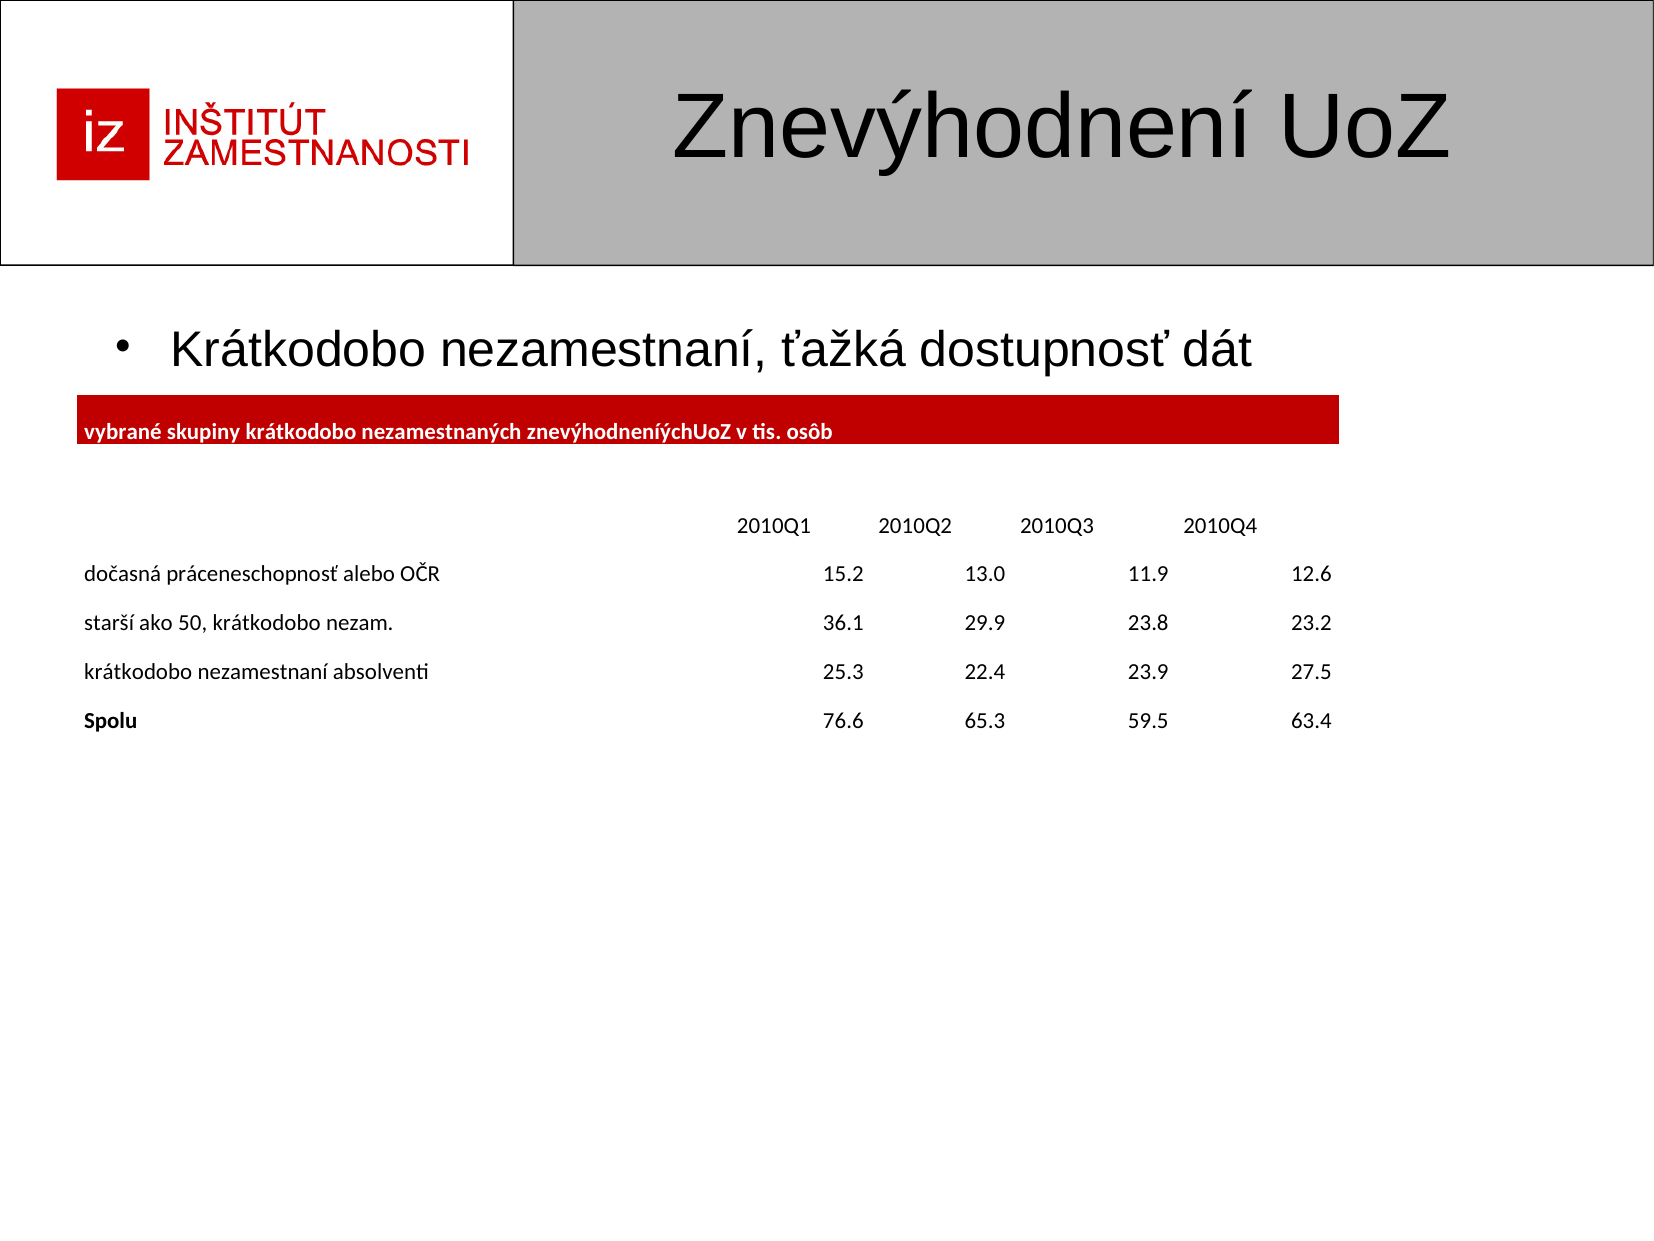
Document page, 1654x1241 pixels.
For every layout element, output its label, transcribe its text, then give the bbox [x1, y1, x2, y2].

title Znevýhodnení UoZ [560, 29, 1565, 236]
table_cell Spolu [77, 684, 730, 733]
table_cell 27.5 [1176, 635, 1339, 684]
table_cell 2010Q4 [1176, 444, 1339, 538]
table_cell 59.5 [1013, 684, 1176, 733]
table_cell 65.3 [871, 684, 1013, 733]
table_cell 11.9 [1013, 538, 1176, 586]
table_cell 25.3 [730, 635, 871, 684]
table_cell [77, 444, 730, 538]
table_cell 23.8 [1013, 586, 1176, 635]
table_cell 22.4 [871, 635, 1013, 684]
picture [5, 7, 512, 256]
table_cell 2010Q3 [1013, 444, 1176, 538]
table_cell 12.6 [1176, 538, 1339, 586]
table_cell 13.0 [871, 538, 1013, 586]
table_cell 36.1 [730, 586, 871, 635]
table_cell krátkodobo nezamestnaní absolventi [77, 635, 730, 684]
table_cell 15.2 [730, 538, 871, 586]
list Krátkodobo nezamestnaní, ťažká dostupnosť dát [114, 307, 1526, 421]
table_cell 23.9 [1013, 635, 1176, 684]
table_cell 29.9 [871, 586, 1013, 635]
table_cell 2010Q2 [871, 444, 1013, 538]
table_cell 23.2 [1176, 586, 1339, 635]
table_cell 2010Q1 [730, 444, 871, 538]
table_header vybrané skupiny krátkodobo nezamestnaných znevýhodneníýchUoZ v tis. osôb [77, 395, 1339, 444]
table_cell 63.4 [1176, 684, 1339, 733]
table_cell starší ako 50, krátkodobo nezam. [77, 586, 730, 635]
table_cell 76.6 [730, 684, 871, 733]
table_cell dočasná práceneschopnosť alebo OČR [77, 538, 730, 586]
